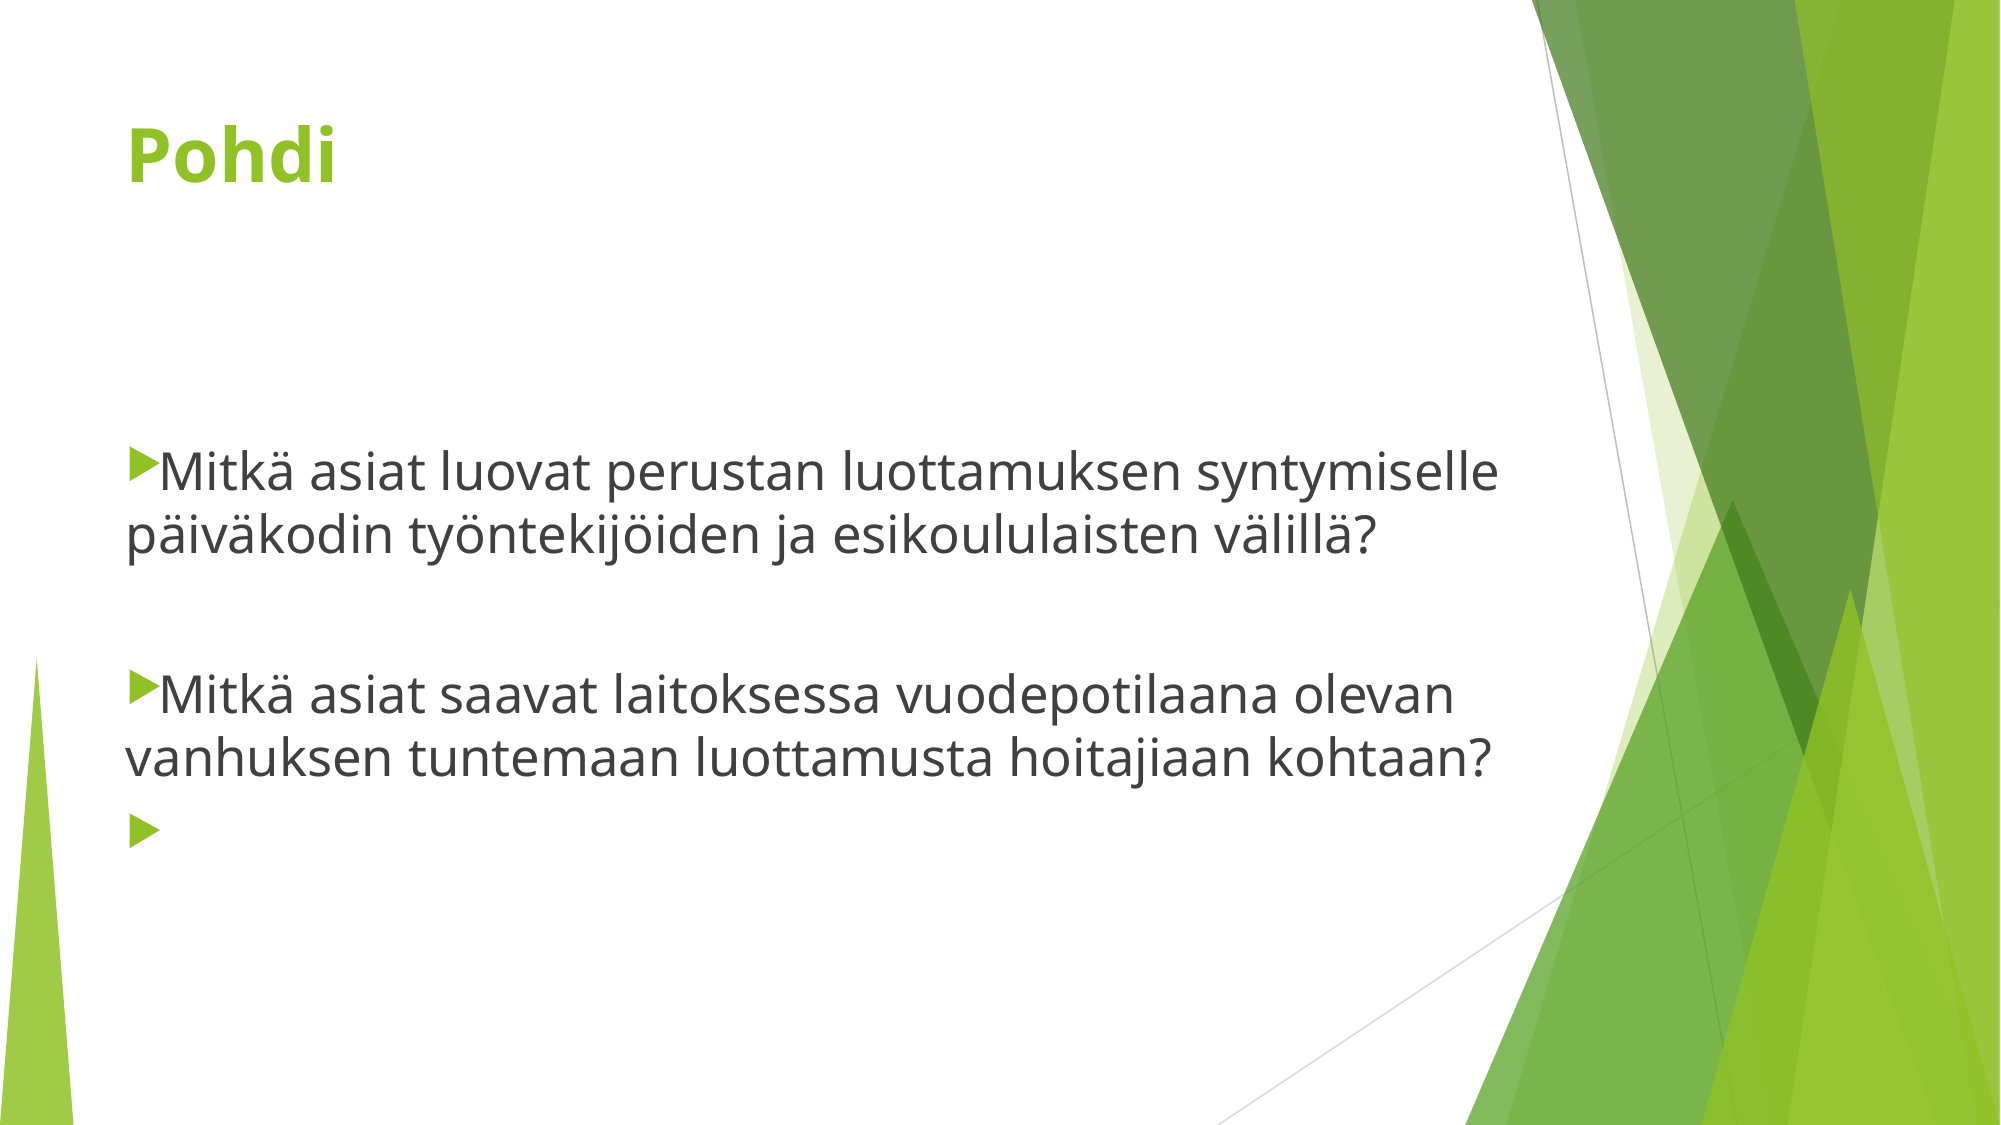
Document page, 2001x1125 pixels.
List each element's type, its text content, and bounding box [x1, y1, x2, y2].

title Pohdi [111, 99, 1522, 317]
list Mitkä asiat luovat perustan luottamuksen syntymiselle päiväkodin työntekijöiden ja esikoululaisten välillä? Mitkä asiat saavat laitoksessa vuodepotilaana olevan vanhuksen tuntemaan luottamusta hoitajiaan kohtaan? [111, 354, 1522, 992]
